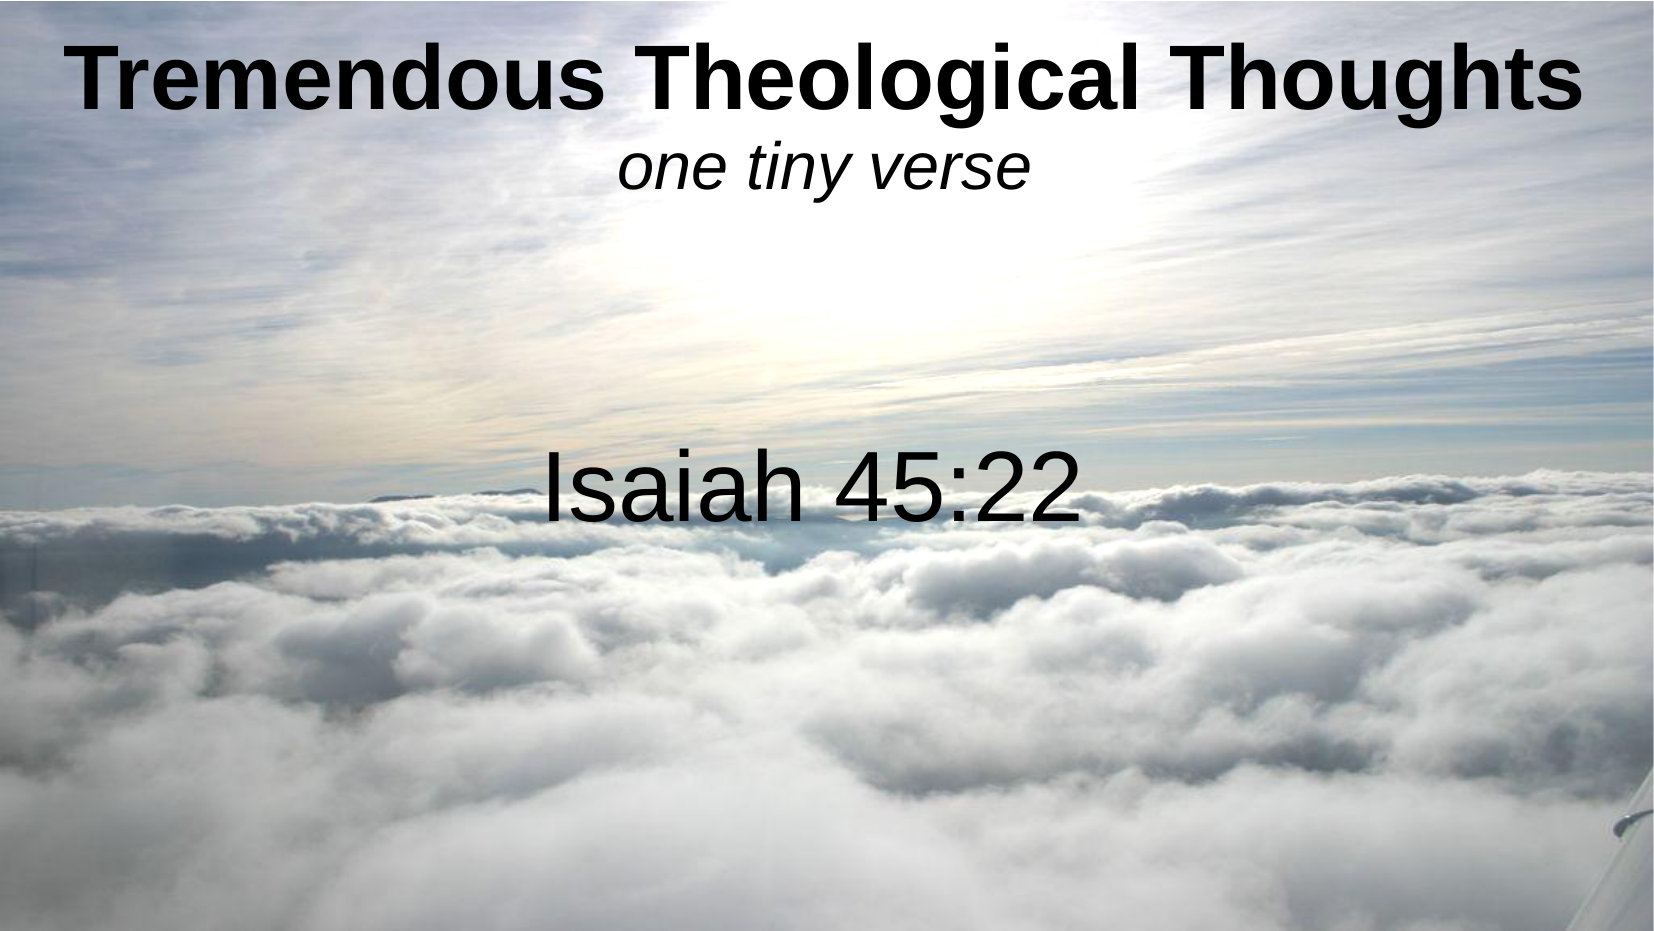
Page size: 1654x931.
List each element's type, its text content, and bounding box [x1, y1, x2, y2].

picture [0, 1, 1654, 931]
title Tremendous Theological Thoughts one tiny verse [45, 0, 1606, 255]
subtitle Isaiah 45:22 [82, 217, 1571, 758]
